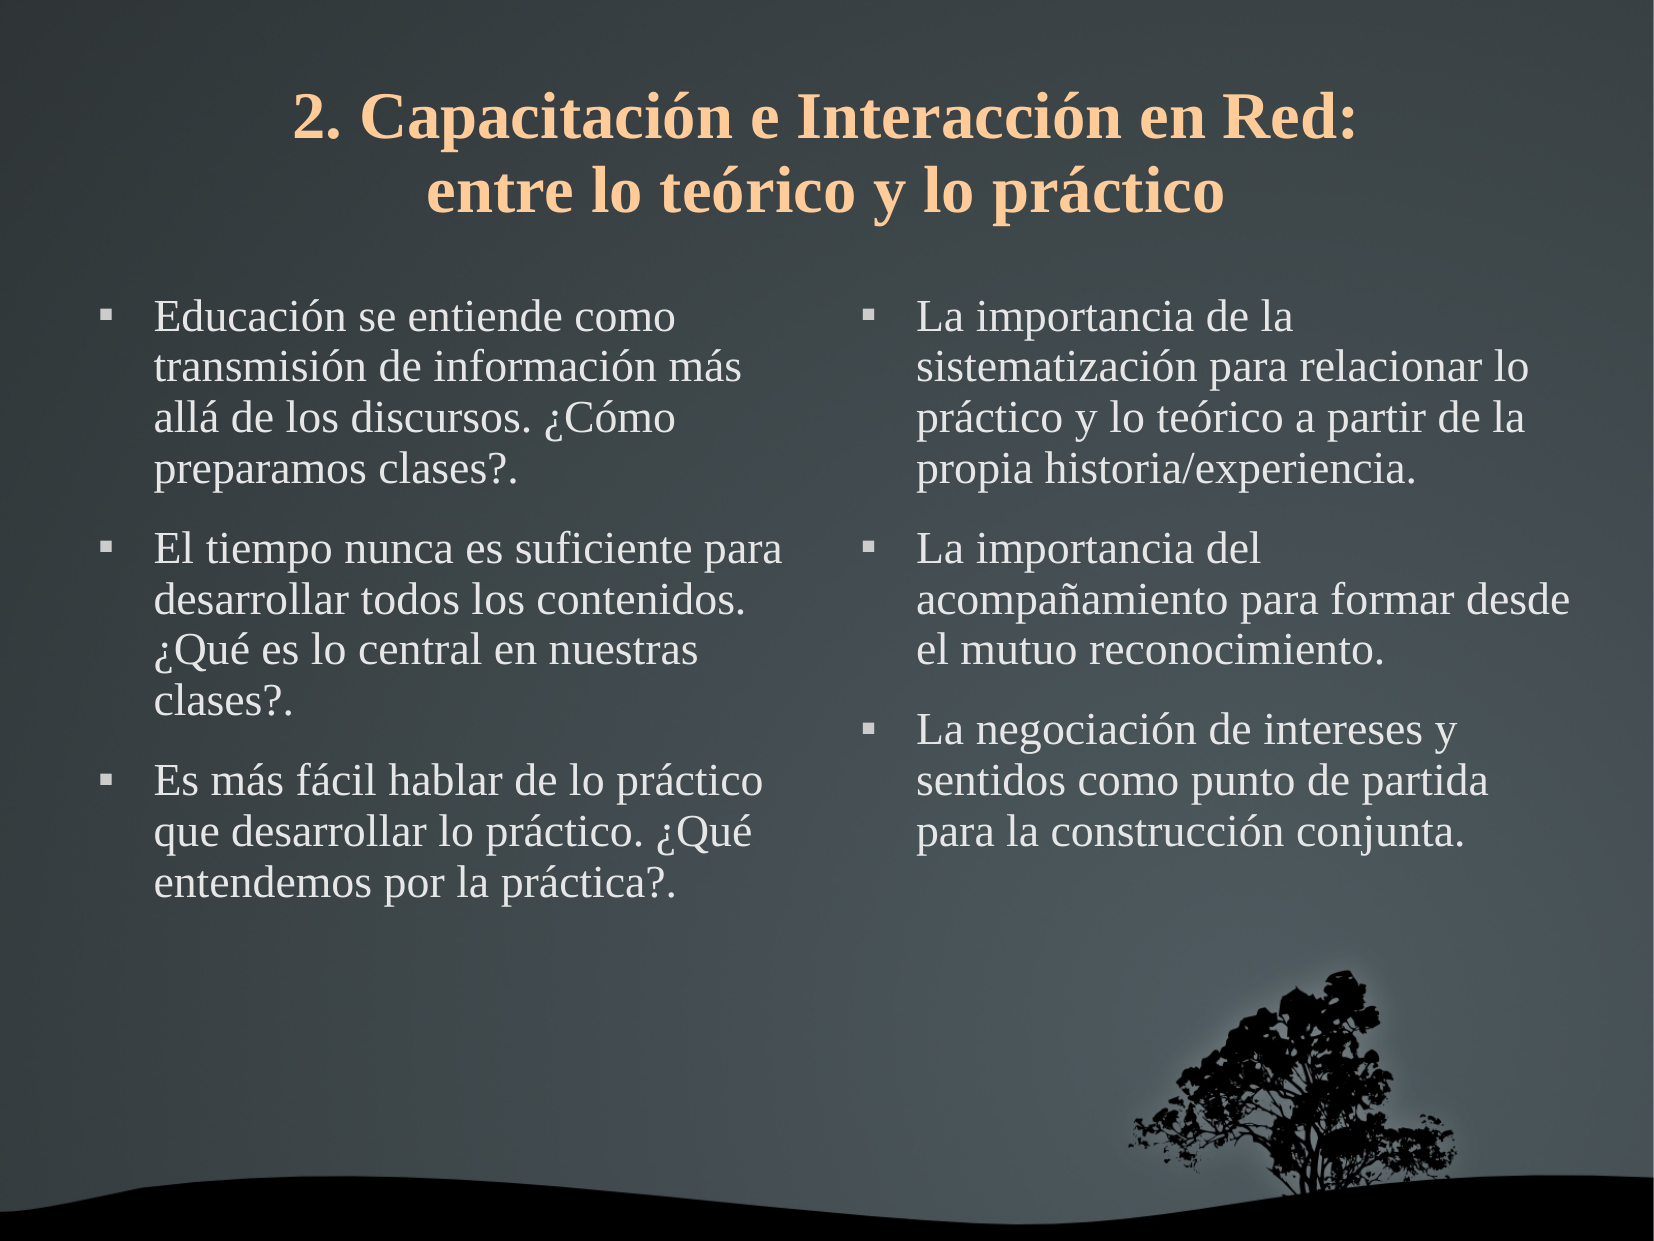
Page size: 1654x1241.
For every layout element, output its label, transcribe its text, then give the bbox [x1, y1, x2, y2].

title 2. Capacitación e Interacción en Red: entre lo teórico y lo práctico [82, 49, 1571, 257]
picture [0, 0, 1654, 1241]
list La importancia de la sistematización para relacionar lo práctico y lo teórico a partir de la propia historia/experiencia. La importancia del acompañamiento para formar desde el mutuo reconocimiento. La negociación de intereses y sentidos como punto de partida para la construcción conjunta. [845, 290, 1572, 1109]
list Educación se entiende como transmisión de información más allá de los discursos. ¿Cómo preparamos clases?. El tiempo nunca es suficiente para desarrollar todos los contenidos. ¿Qué es lo central en nuestras clases?. Es más fácil hablar de lo práctico que desarrollar lo práctico. ¿Qué entendemos por la práctica?. [82, 290, 809, 1109]
